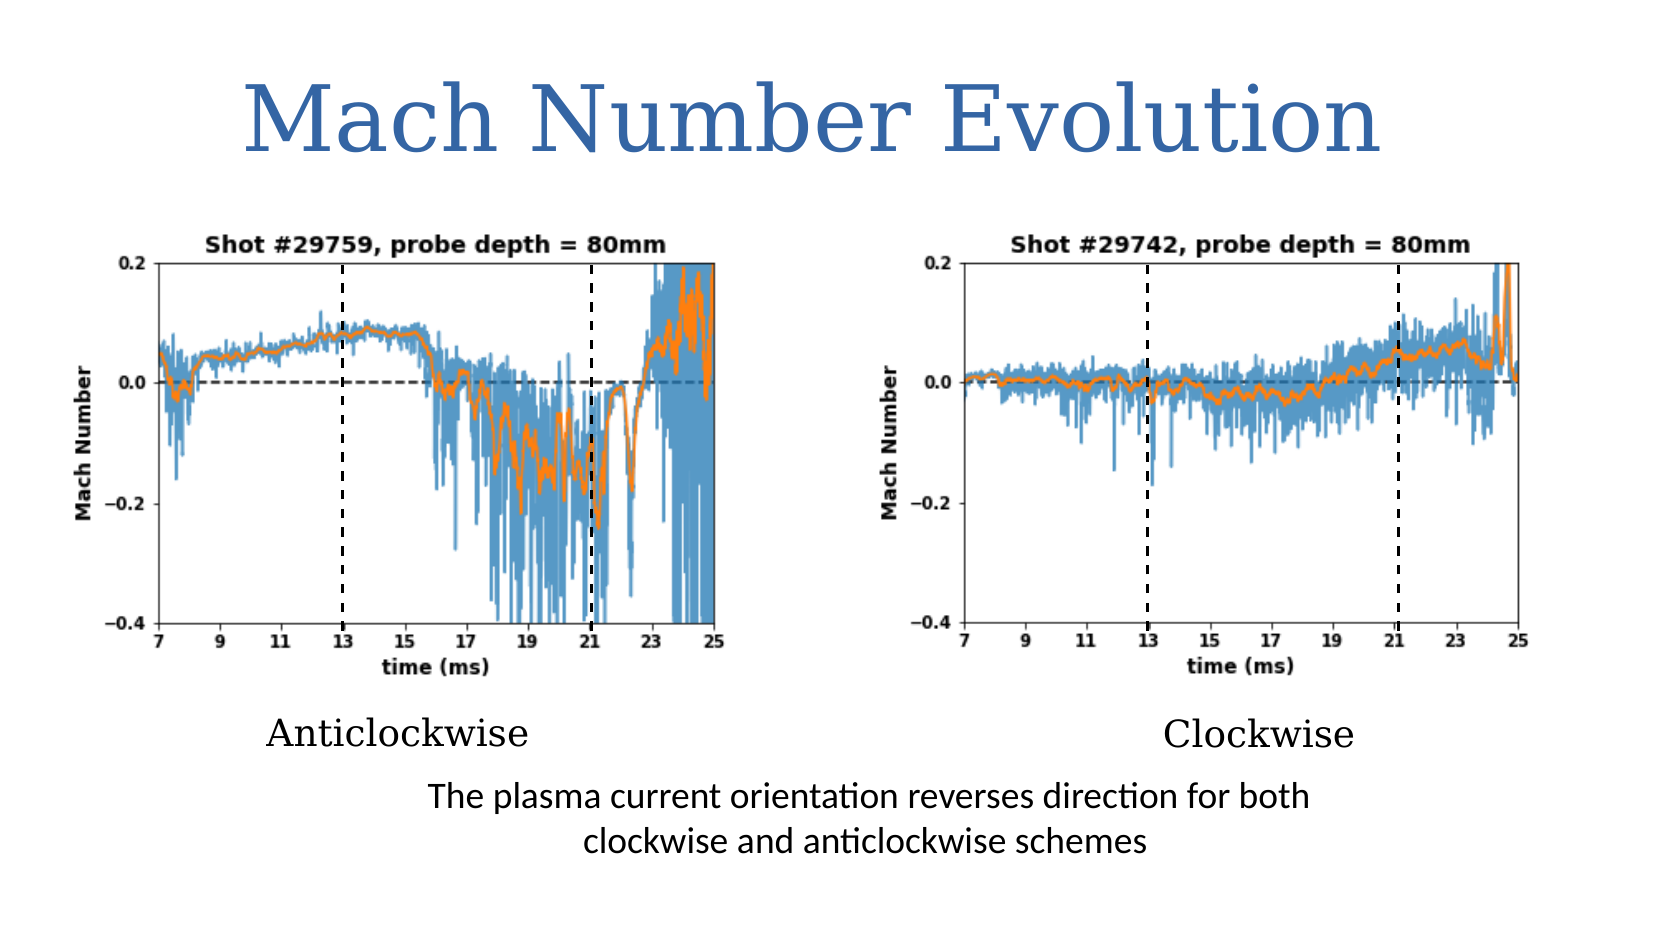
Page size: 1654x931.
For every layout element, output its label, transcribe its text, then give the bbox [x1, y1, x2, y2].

text_box Anticlockwise [251, 701, 603, 762]
picture [875, 206, 1589, 682]
picture [69, 206, 785, 683]
title Mach Number Evolution [82, 37, 1571, 193]
text_box Clockwise [1147, 702, 1500, 764]
text_box The plasma current orientation reverses direction for both clockwise and anticlockwise schemes [342, 763, 1398, 870]
